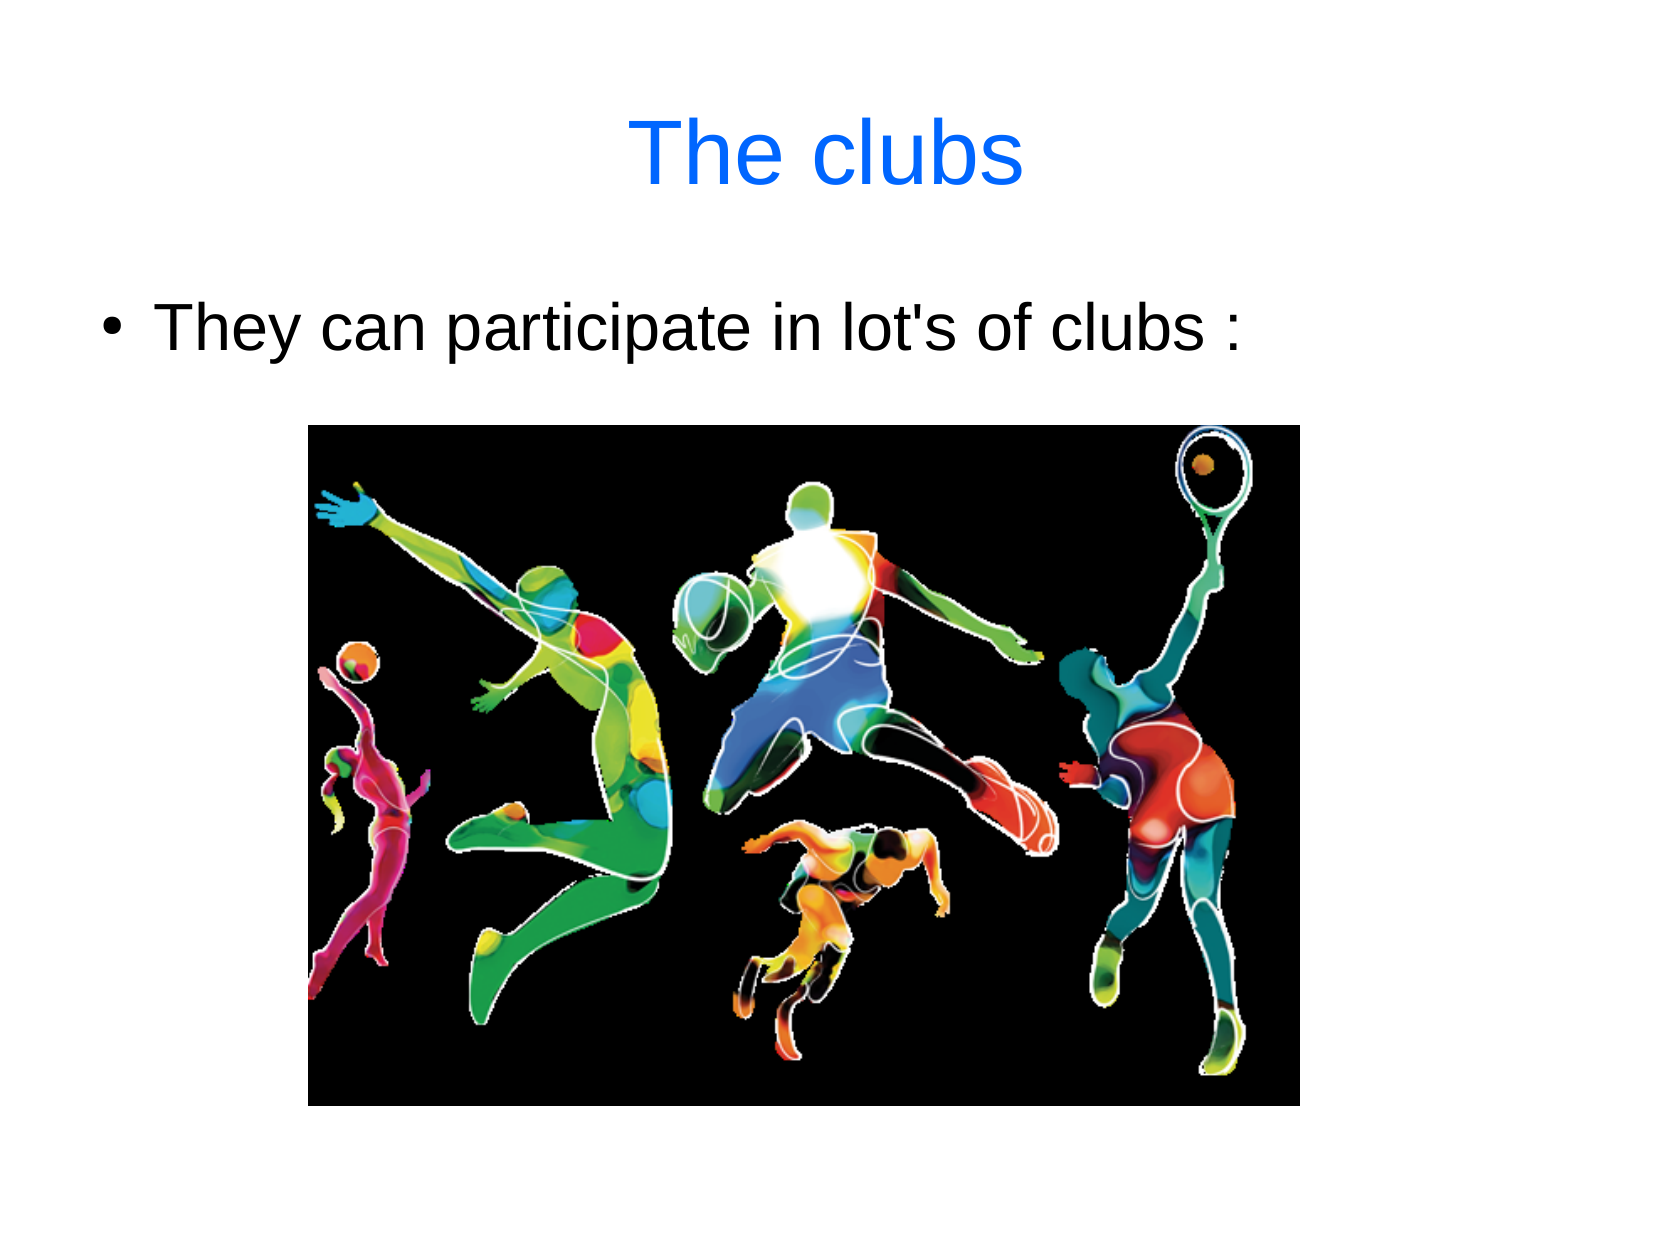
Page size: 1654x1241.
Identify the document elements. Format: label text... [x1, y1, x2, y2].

picture [308, 425, 1300, 1106]
title The clubs [82, 49, 1571, 257]
list They can participate in lot's of clubs : [82, 290, 1571, 1010]
